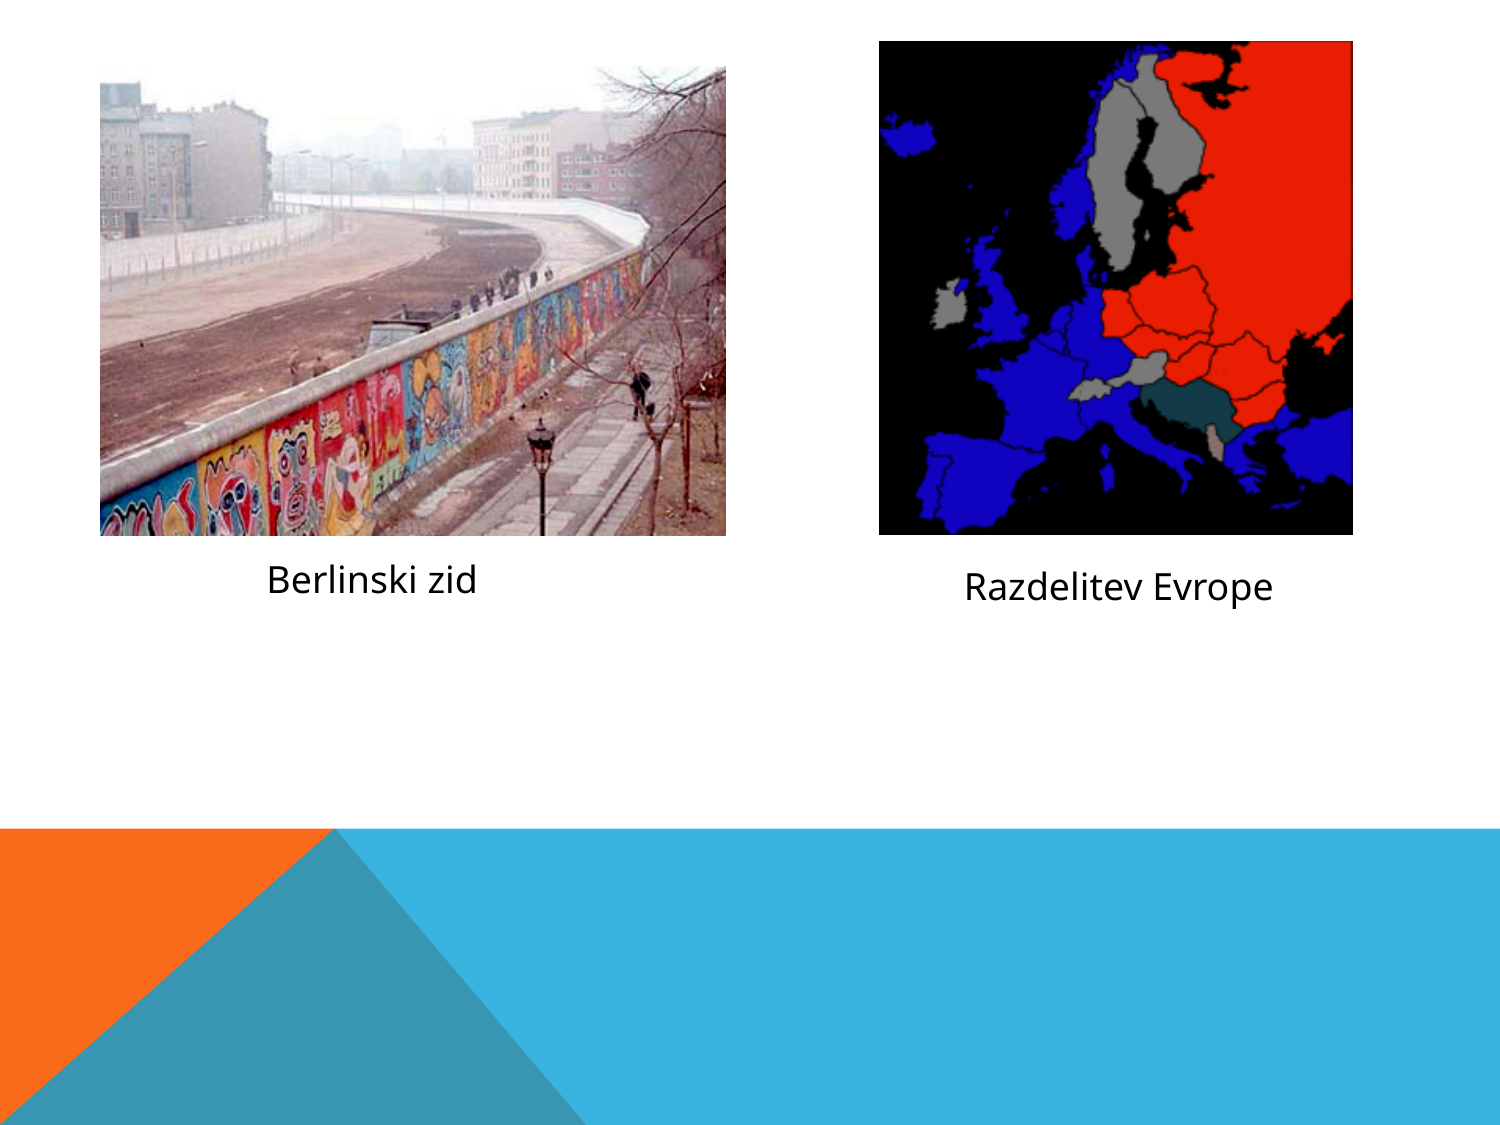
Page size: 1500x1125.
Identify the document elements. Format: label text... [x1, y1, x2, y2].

text_box Berlinski zid [251, 549, 494, 609]
picture [100, 66, 726, 536]
picture [879, 41, 1353, 535]
text_box Razdelitev Evrope [949, 555, 1289, 616]
